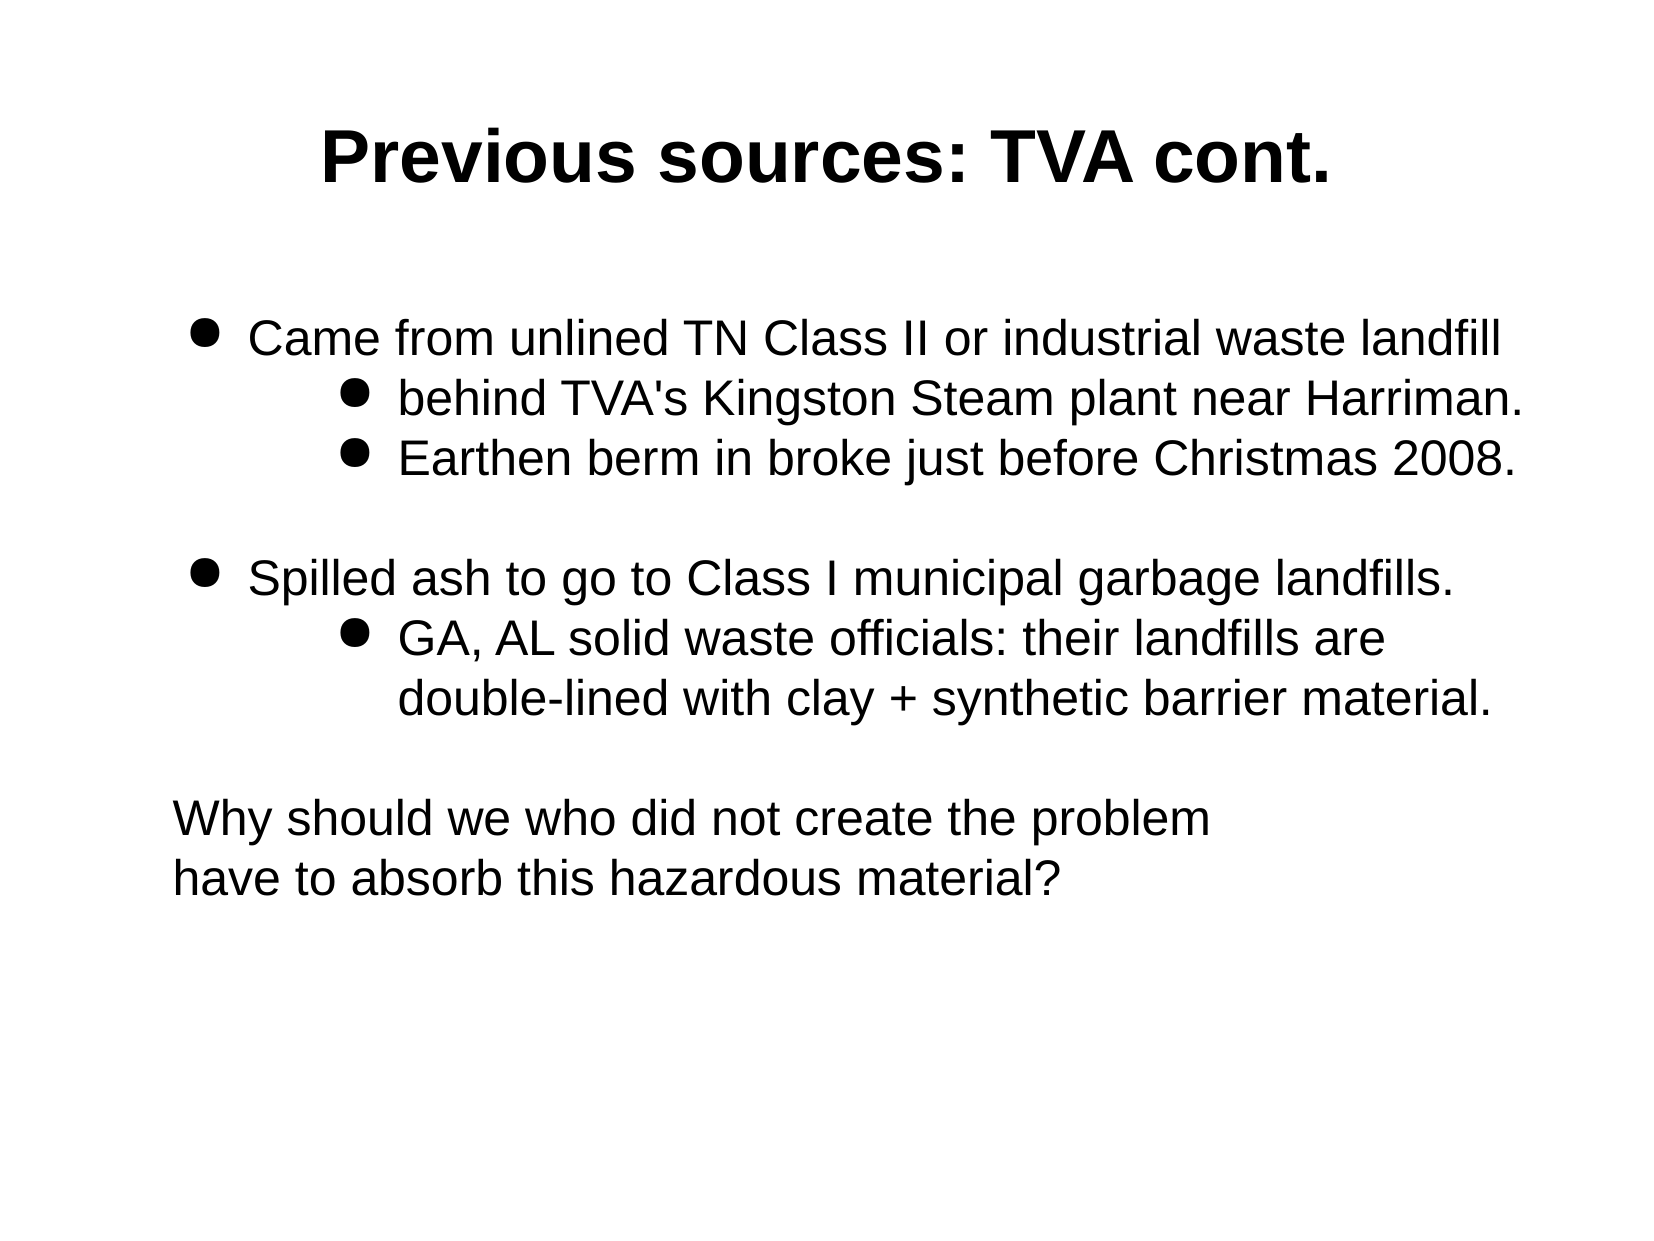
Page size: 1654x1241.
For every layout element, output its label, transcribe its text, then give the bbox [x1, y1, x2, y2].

title Previous sources: TVA cont. [82, 49, 1571, 257]
list Came from unlined TN Class II or industrial waste landfill behind TVA's Kingston Steam plant near Harriman. Earthen berm in broke just before Christmas 2008. Spilled ash to go to Class I municipal garbage landfills. GA, AL solid waste officials: their landfills are double-lined with clay + synthetic barrier material. Why should we who did not create the problem have to absorb this hazardous material? [82, 290, 1571, 1195]
